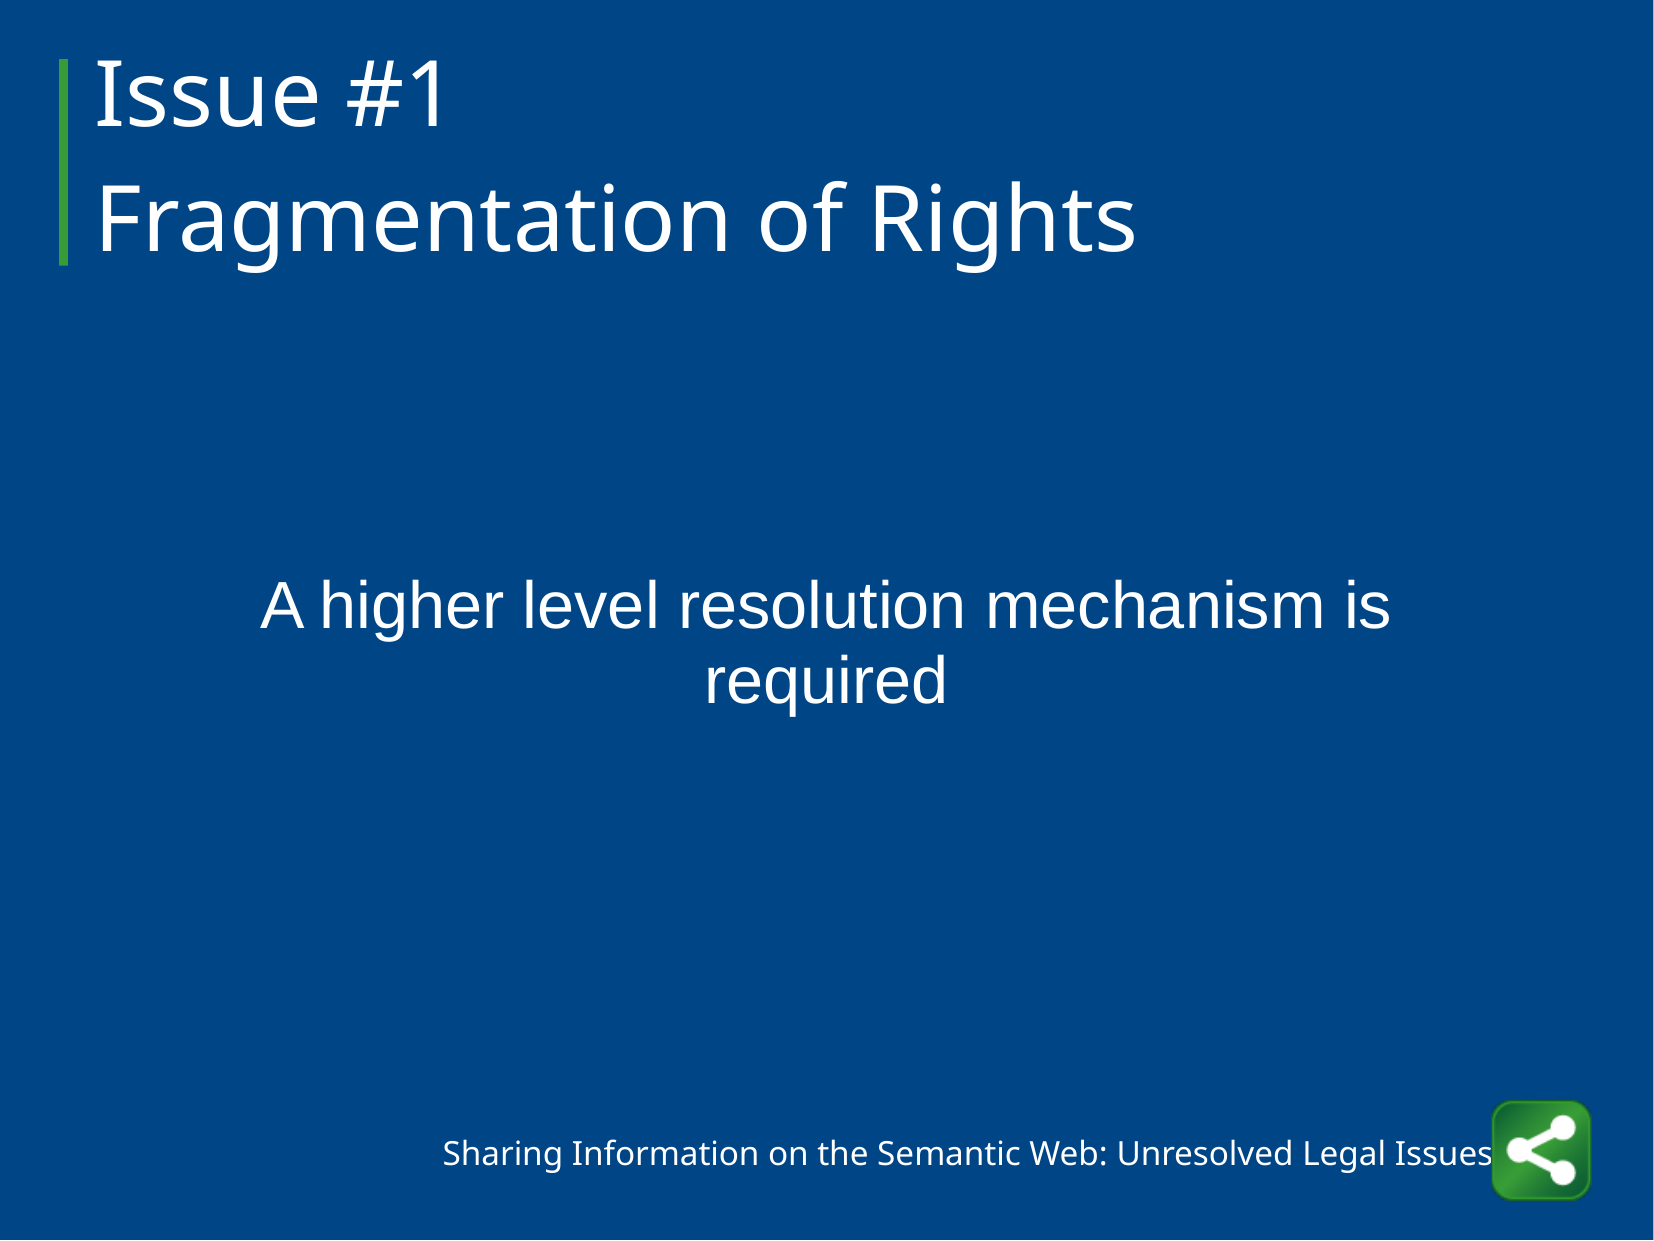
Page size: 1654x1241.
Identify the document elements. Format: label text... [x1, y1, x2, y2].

picture [1491, 1100, 1592, 1201]
text_box A higher level resolution mechanism is required [118, 561, 1536, 726]
title Issue #1 Fragmentation of Rights [94, 41, 1577, 265]
